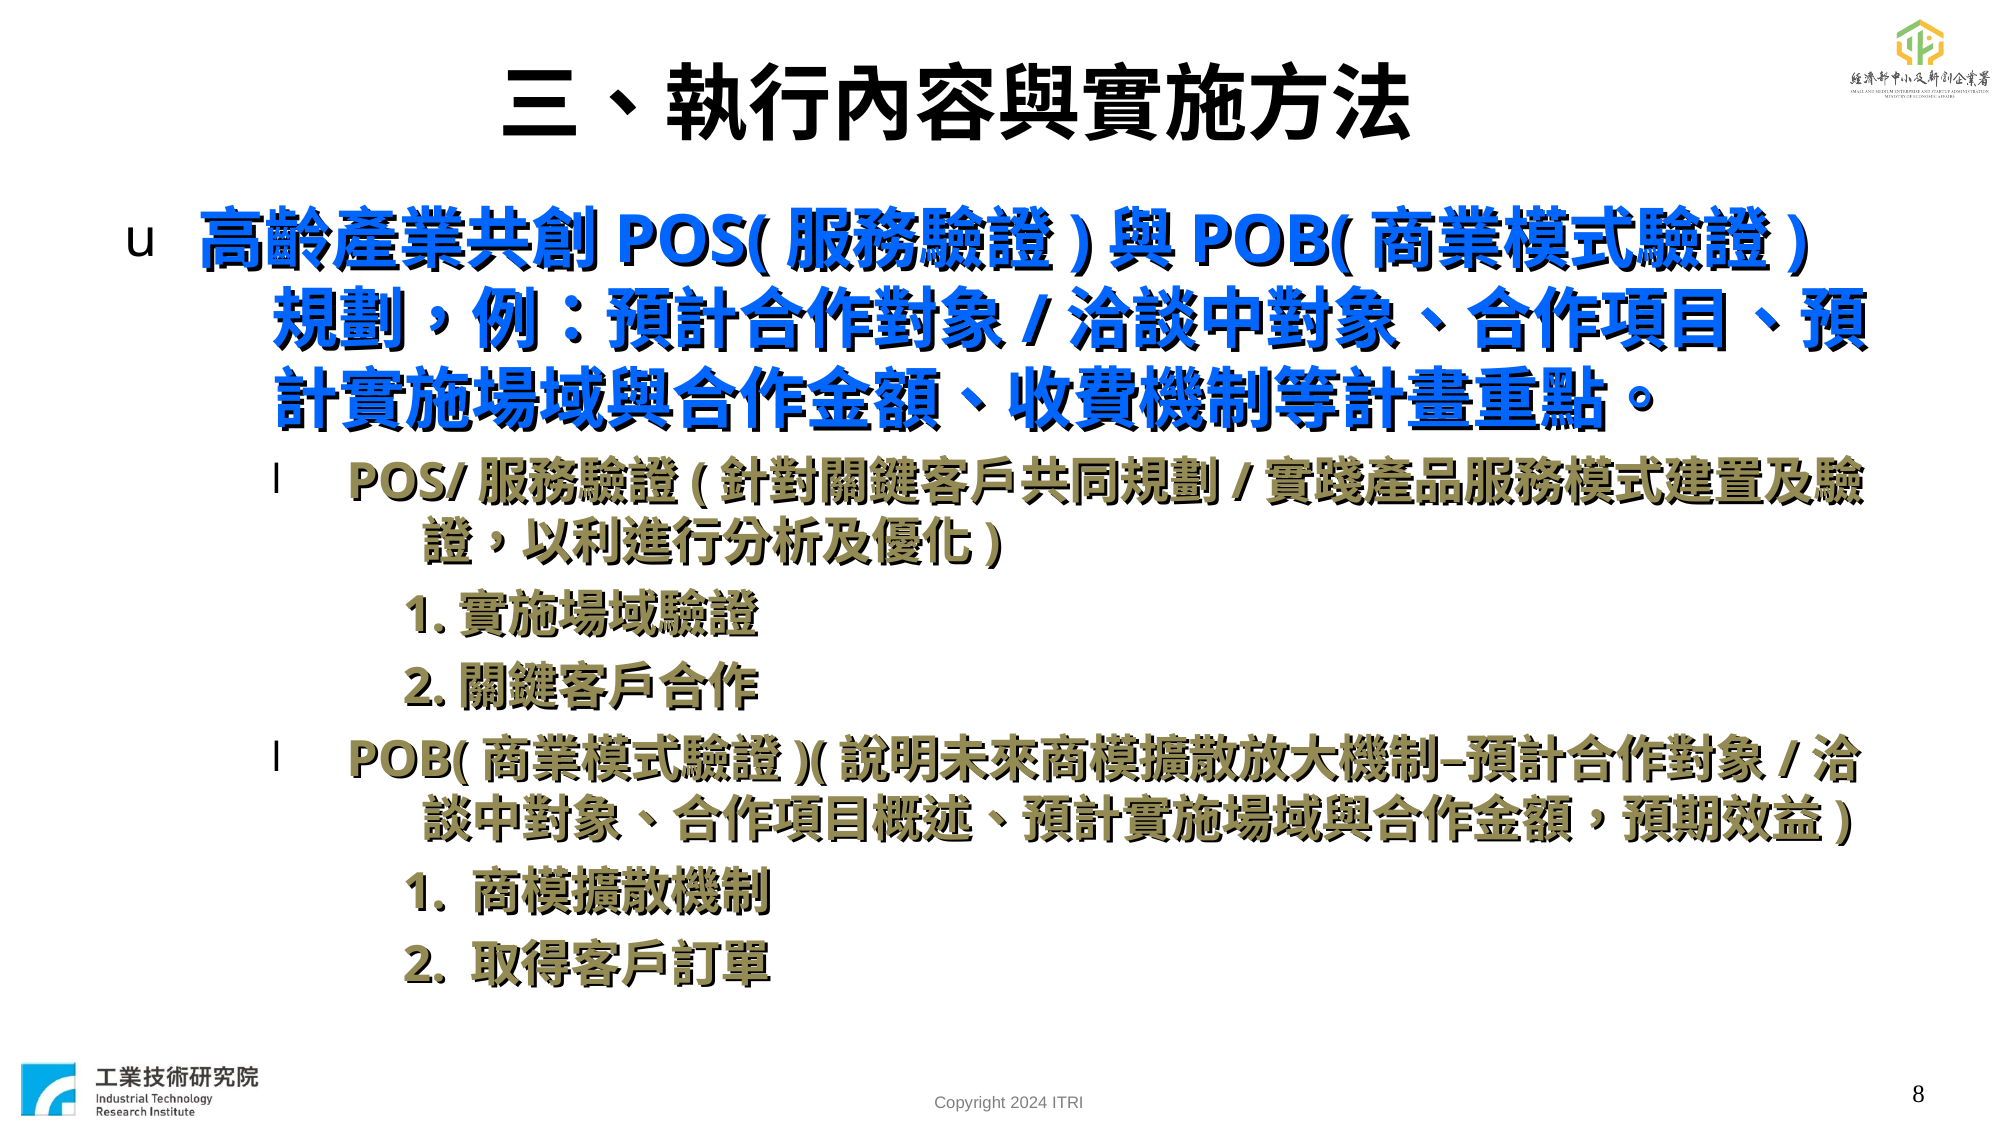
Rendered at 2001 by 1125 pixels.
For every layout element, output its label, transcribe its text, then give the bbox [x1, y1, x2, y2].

text_box 8 [1897, 1070, 1983, 1121]
list 高齡產業共創POS(服務驗證)與POB(商業模式驗證)規劃，例：預計合作對象/洽談中對象、合作項目、預計實施場域與合作金額、收費機制等計畫重點。 POS/服務驗證(針對關鍵客戶共同規劃/實踐產品服務模式建置及驗證，以利進行分析及優化) 1.實施場域驗證 2.關鍵客戶合作 POB(商業模式驗證)(說明未來商模擴散放大機制–預計合作對象/洽談中對象、合作項目概述、預計實施場域與合作金額，預期效益) 1. 商模擴散機制 2. 取得客戶訂單 [121, 193, 1881, 1032]
text_box 三、執行內容與實施方法 [271, 22, 1641, 127]
